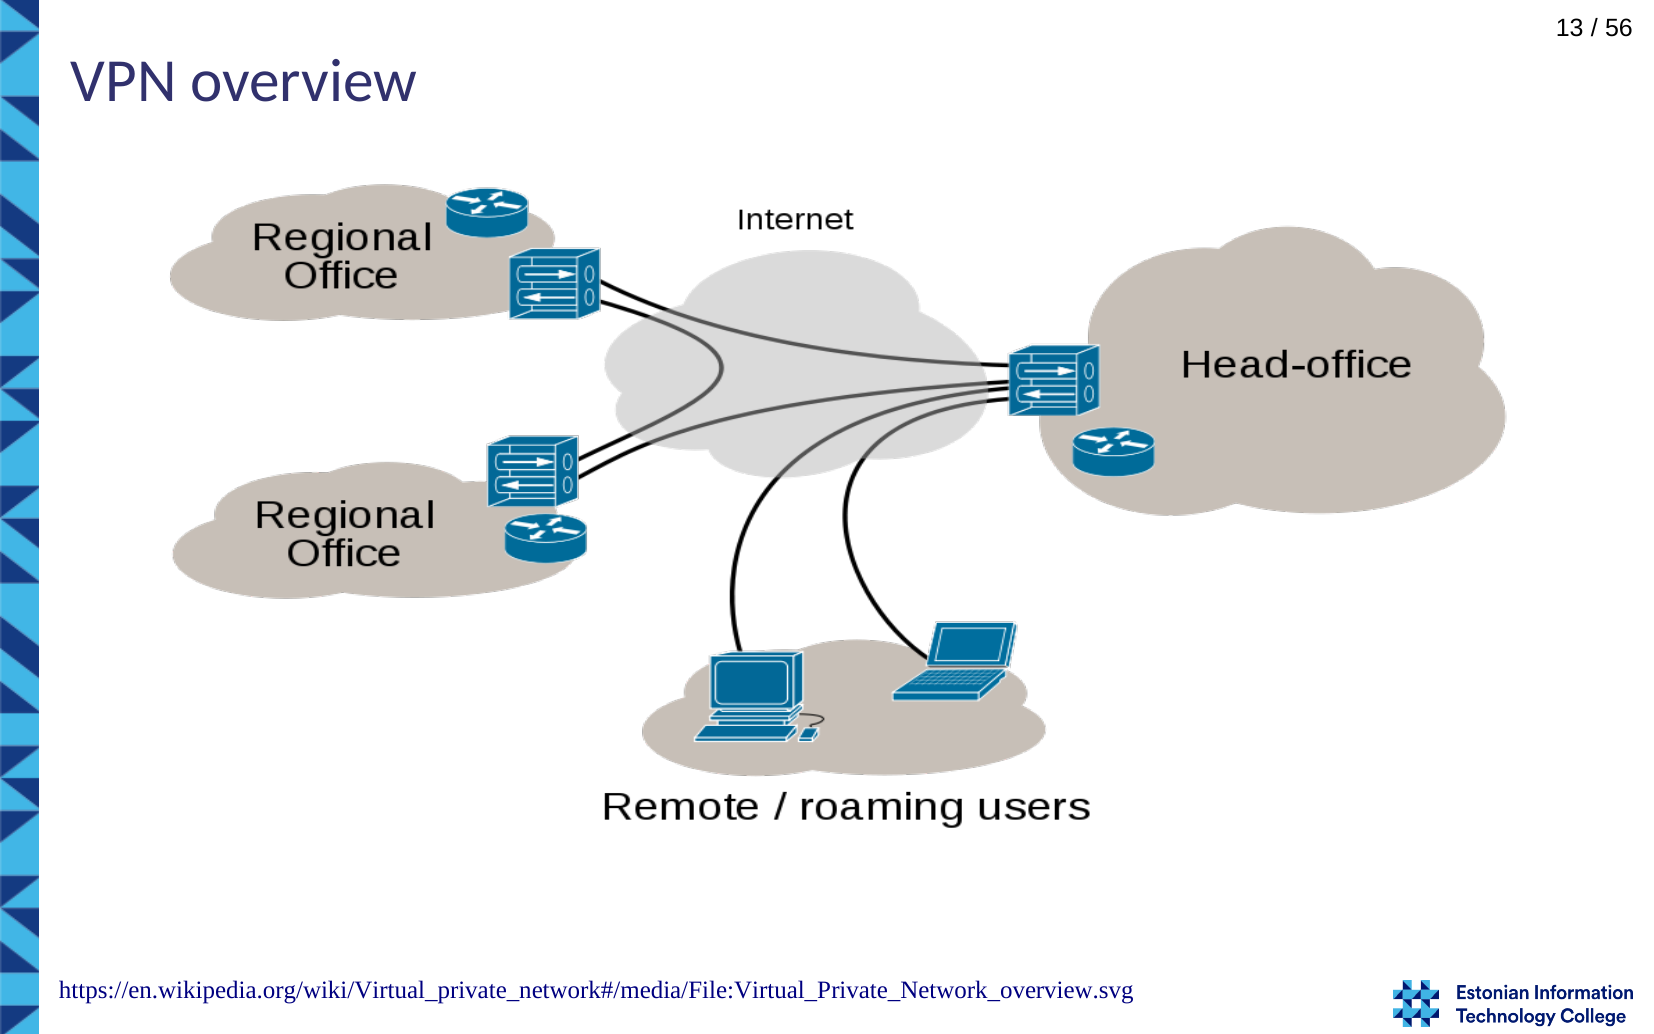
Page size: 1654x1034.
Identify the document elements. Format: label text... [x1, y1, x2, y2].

picture [126, 139, 1548, 851]
title VPN overview [70, 41, 1630, 130]
picture [1393, 980, 1633, 1027]
text_box https://en.wikipedia.org/wiki/Virtual_private_network#/media/File:Virtual_Private_Network_overview.svg [59, 976, 1182, 1004]
